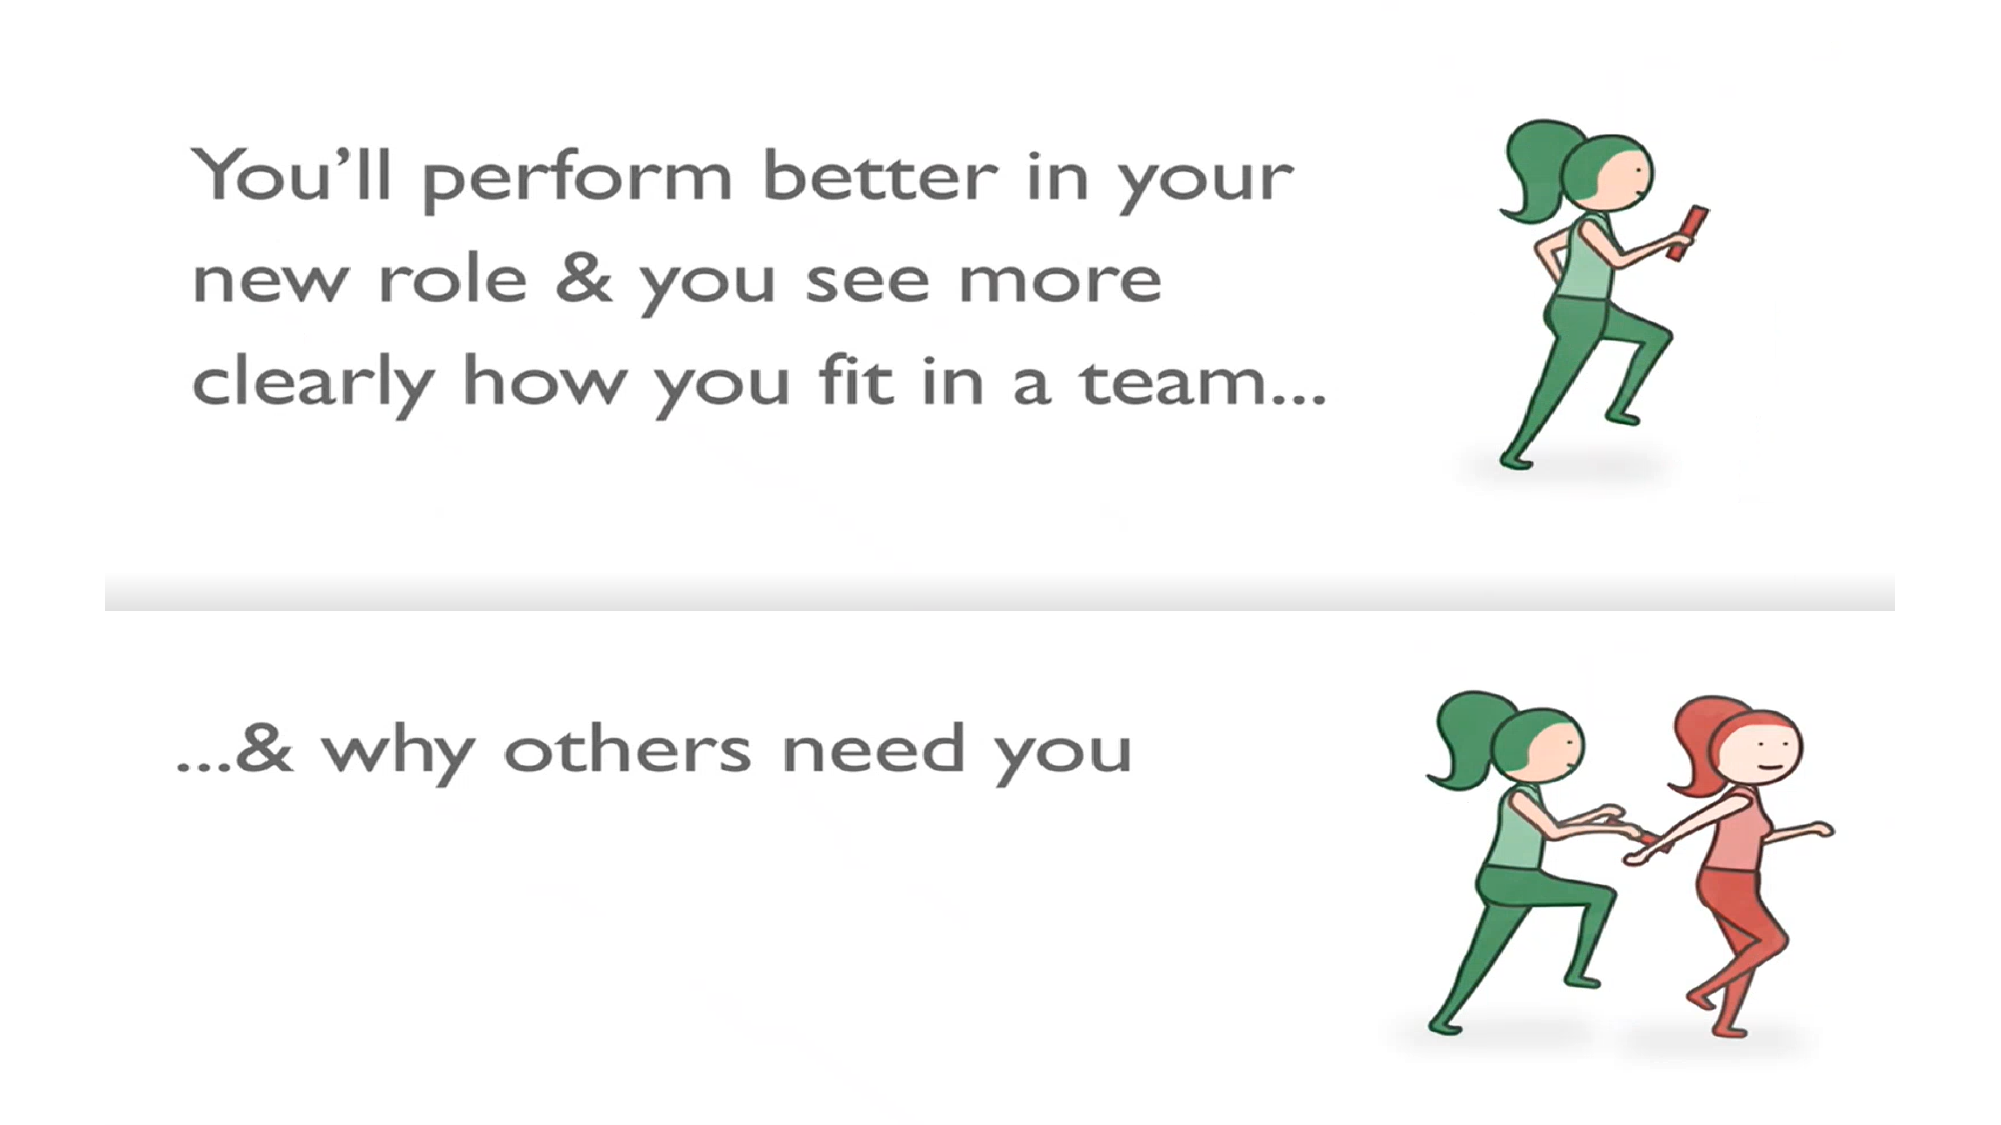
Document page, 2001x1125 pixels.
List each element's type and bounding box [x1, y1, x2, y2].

picture [105, 0, 1895, 611]
picture [105, 613, 1895, 1125]
